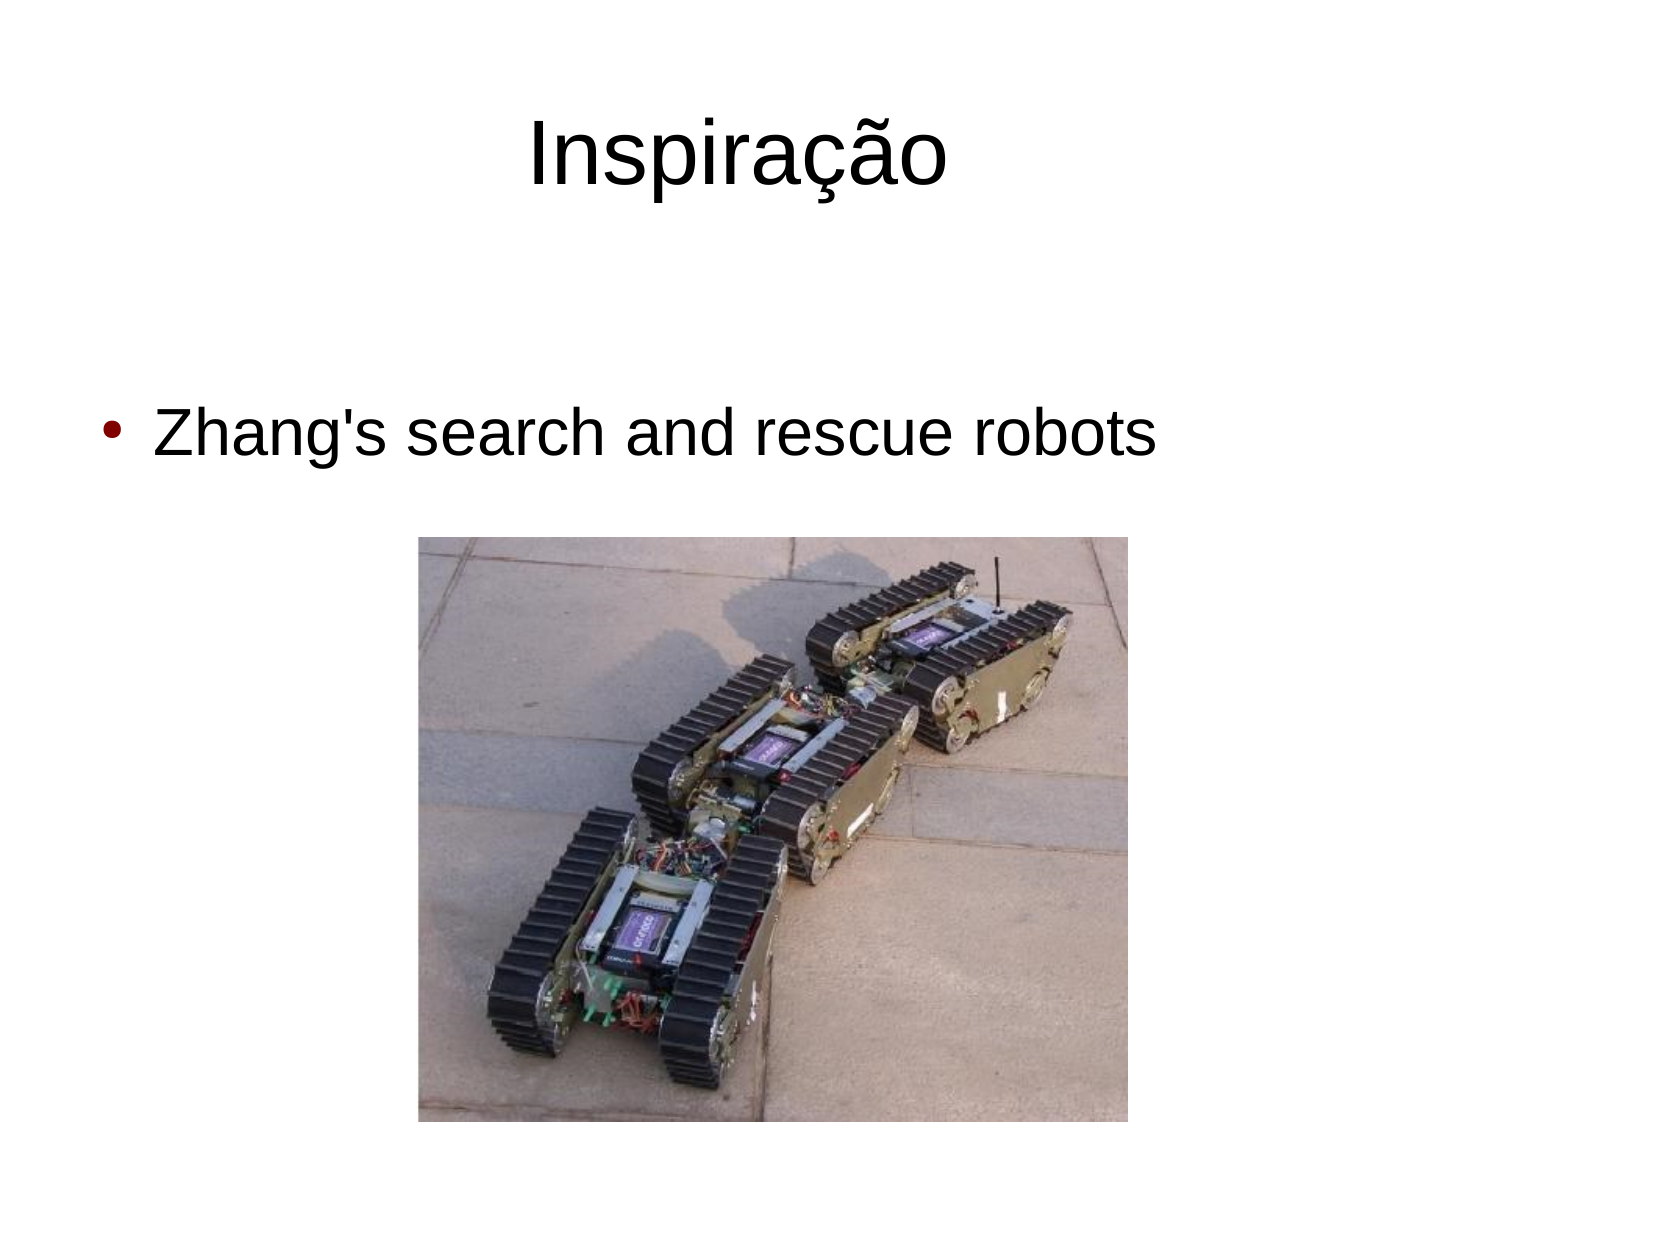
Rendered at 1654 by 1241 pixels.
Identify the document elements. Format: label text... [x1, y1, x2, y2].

list Zhang's search and rescue robots [82, 290, 1418, 1109]
picture [417, 537, 1128, 1123]
title Inspiração [59, 56, 1418, 250]
